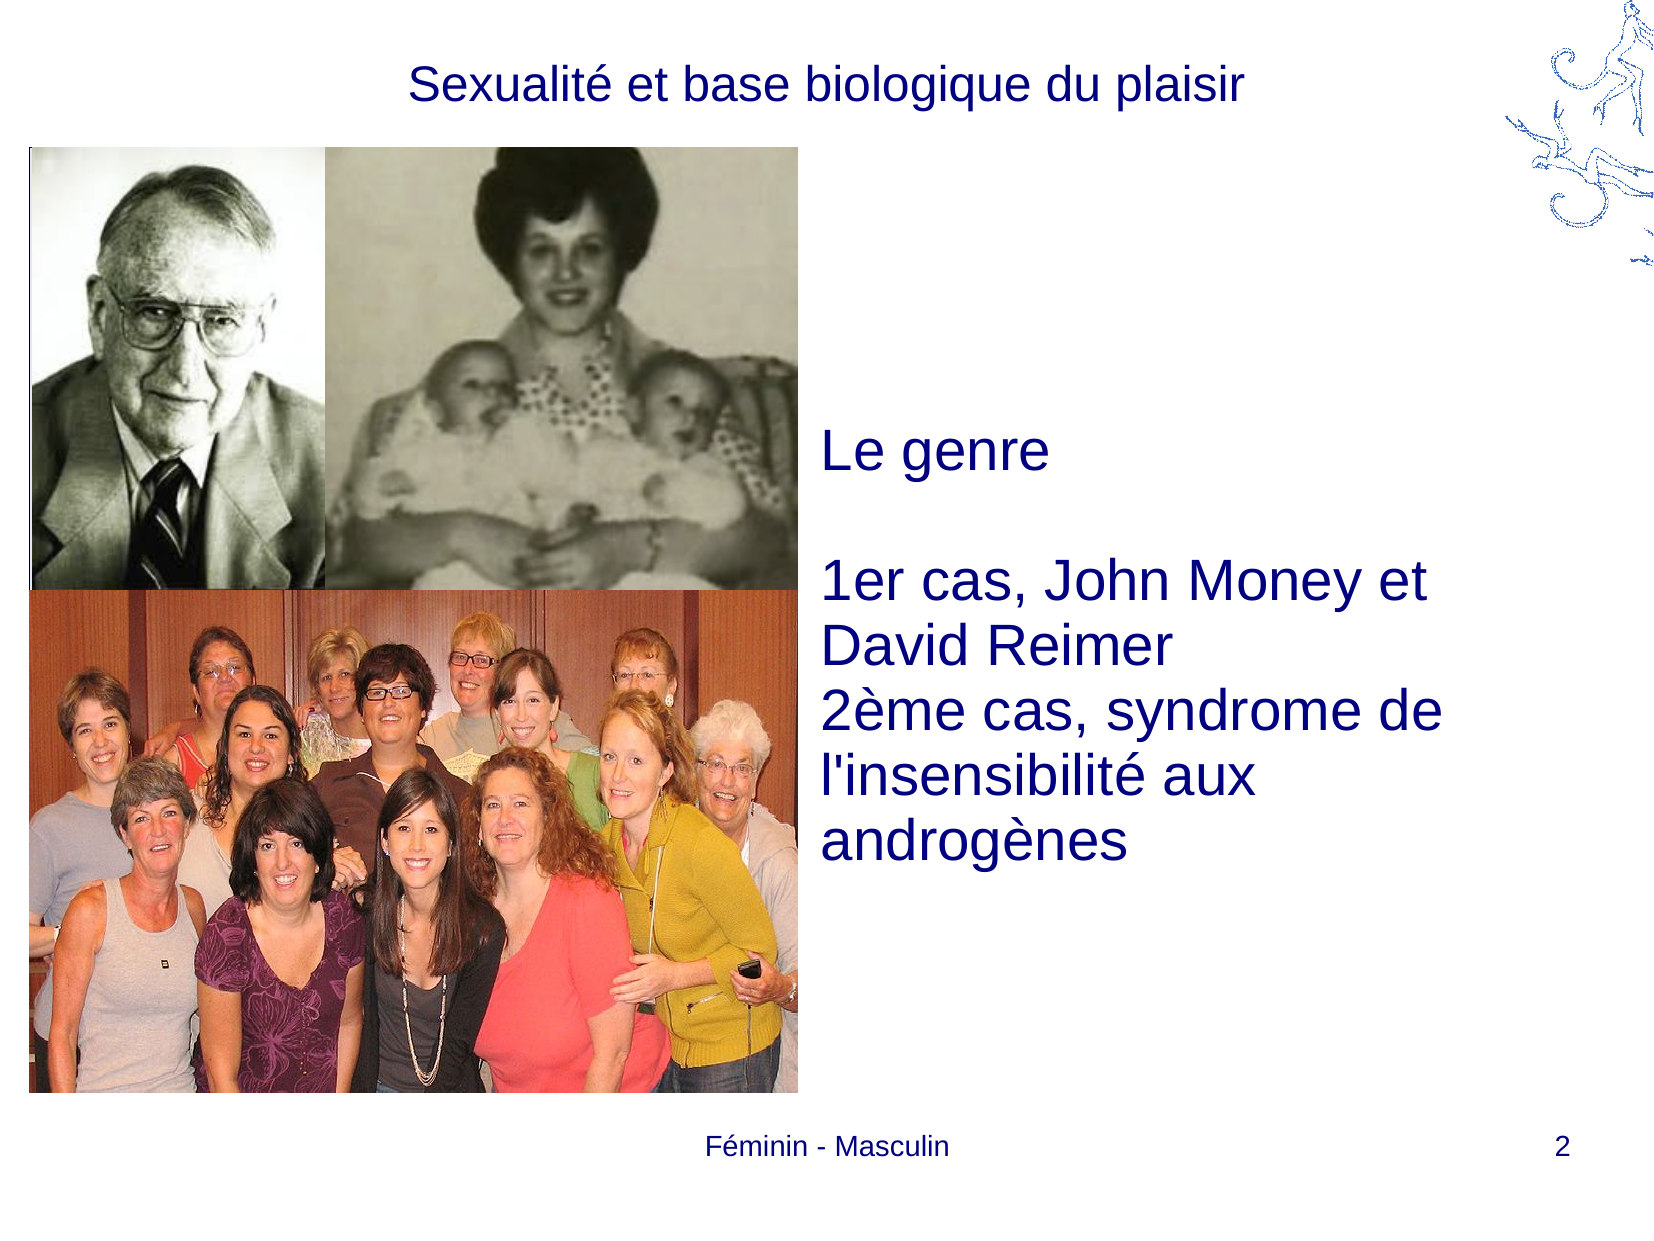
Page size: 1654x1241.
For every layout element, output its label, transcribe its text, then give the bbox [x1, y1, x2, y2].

title Sexualité et base biologique du plaisir [82, 55, 1571, 112]
picture [29, 147, 798, 1093]
picture [1505, 0, 1654, 266]
subtitle Le genre 1er cas, John Money et David Reimer 2ème cas, syndrome de l'insensibilité aux androgènes [820, 243, 1565, 1048]
